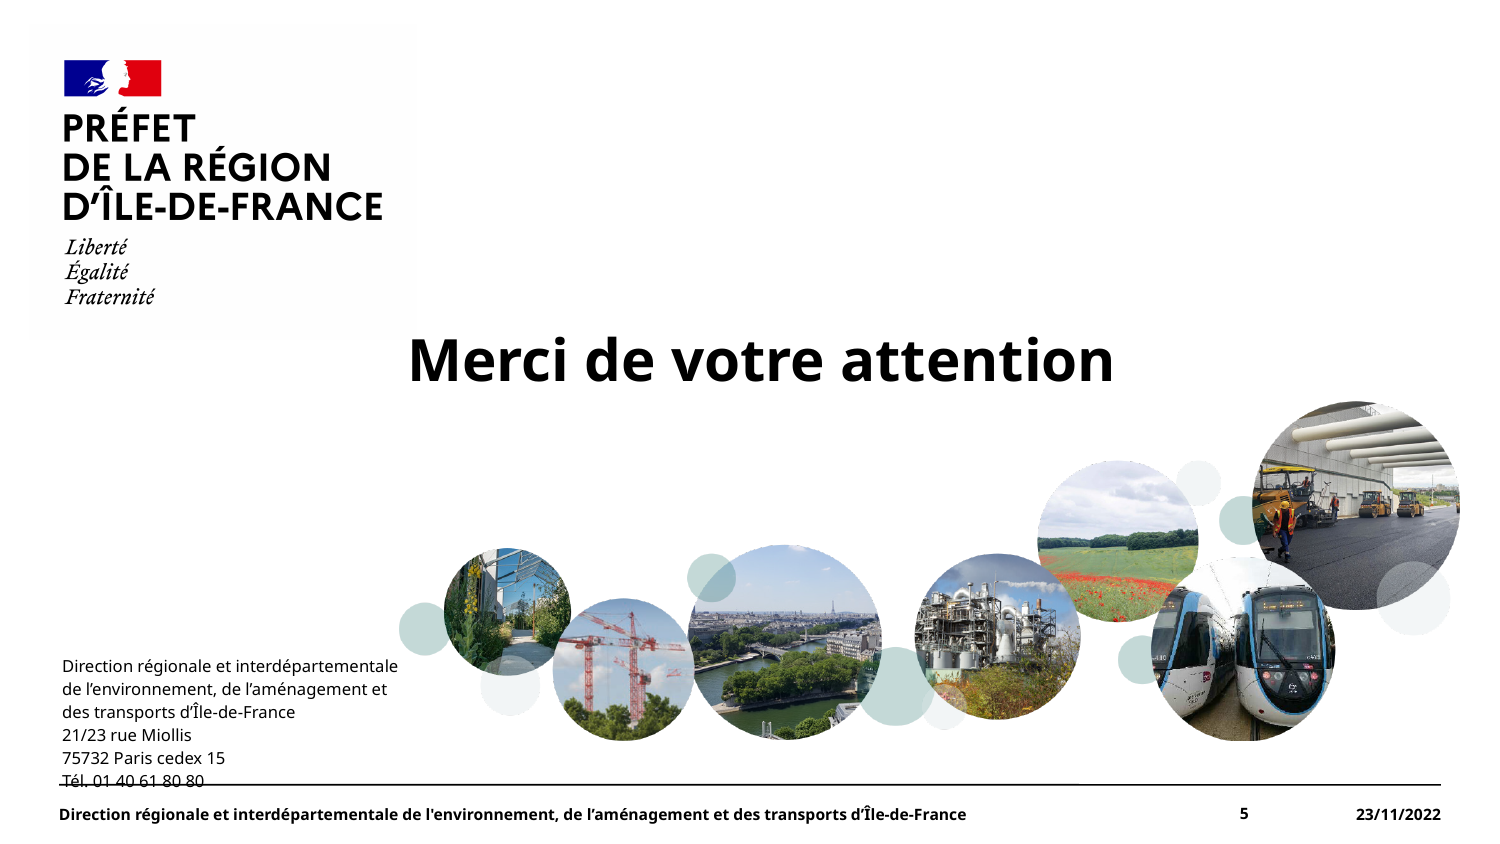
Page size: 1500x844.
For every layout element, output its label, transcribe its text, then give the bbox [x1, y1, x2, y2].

picture [29, 24, 417, 340]
title Merci de votre attention [70, 330, 1453, 449]
picture [354, 401, 1465, 741]
footer Direction régionale et interdépartementale de l'environnement, de l’aménagement et des transports d’Île-de-France [59, 784, 1027, 844]
text_box Direction régionale et interdépartementale de l’environnement, de l’aménagement et des transports d’Île-de-France 21/23 rue Miollis 75732 Paris cedex 15 Tél. 01 40 61 80 80 [47, 646, 428, 785]
slide_number 23/11/2022 [1249, 784, 1441, 844]
slide_number <numéro> [1027, 784, 1249, 844]
